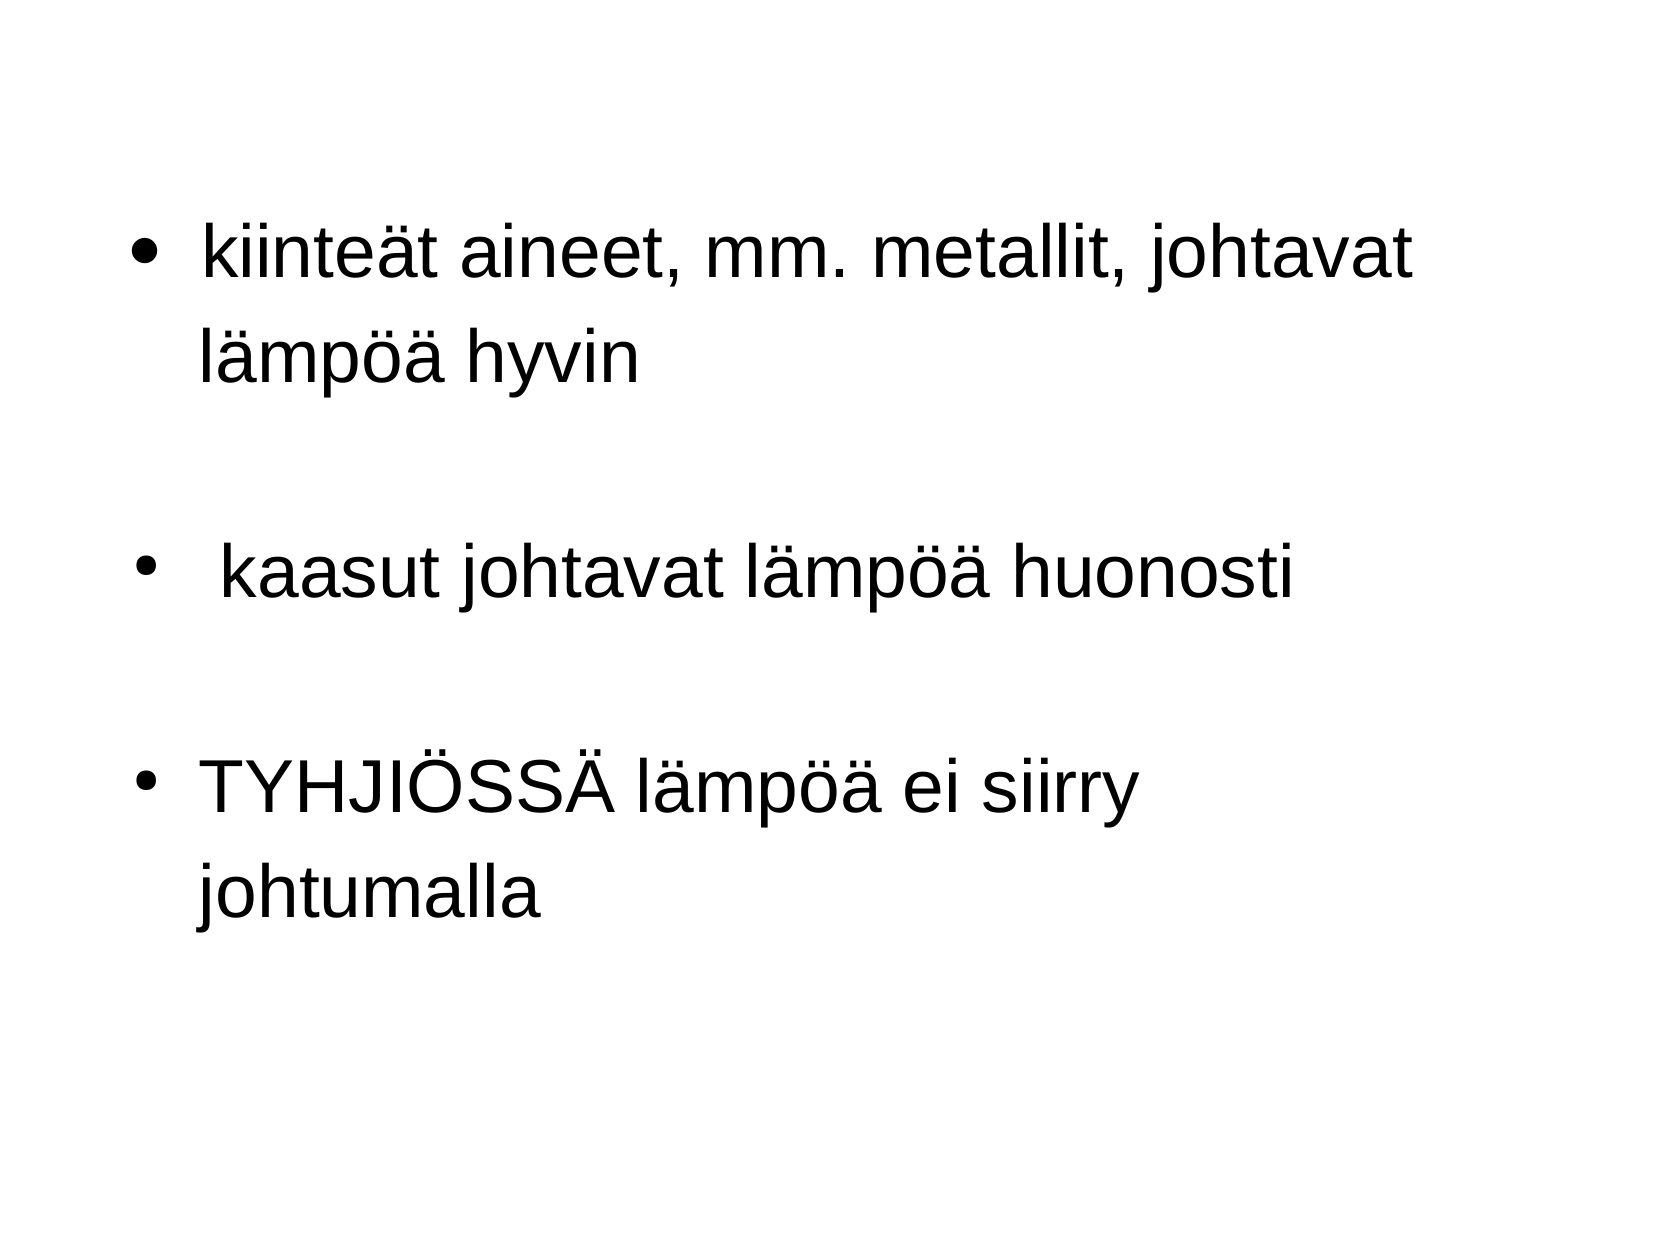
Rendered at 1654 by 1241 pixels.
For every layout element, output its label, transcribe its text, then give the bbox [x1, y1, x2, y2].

text_box kiinteät aineet, mm. metallit, johtavat lämpöä hyvin kaasut johtavat lämpöä huonosti TYHJIÖSSÄ lämpöä ei siirry johtumalla [117, 179, 1507, 619]
